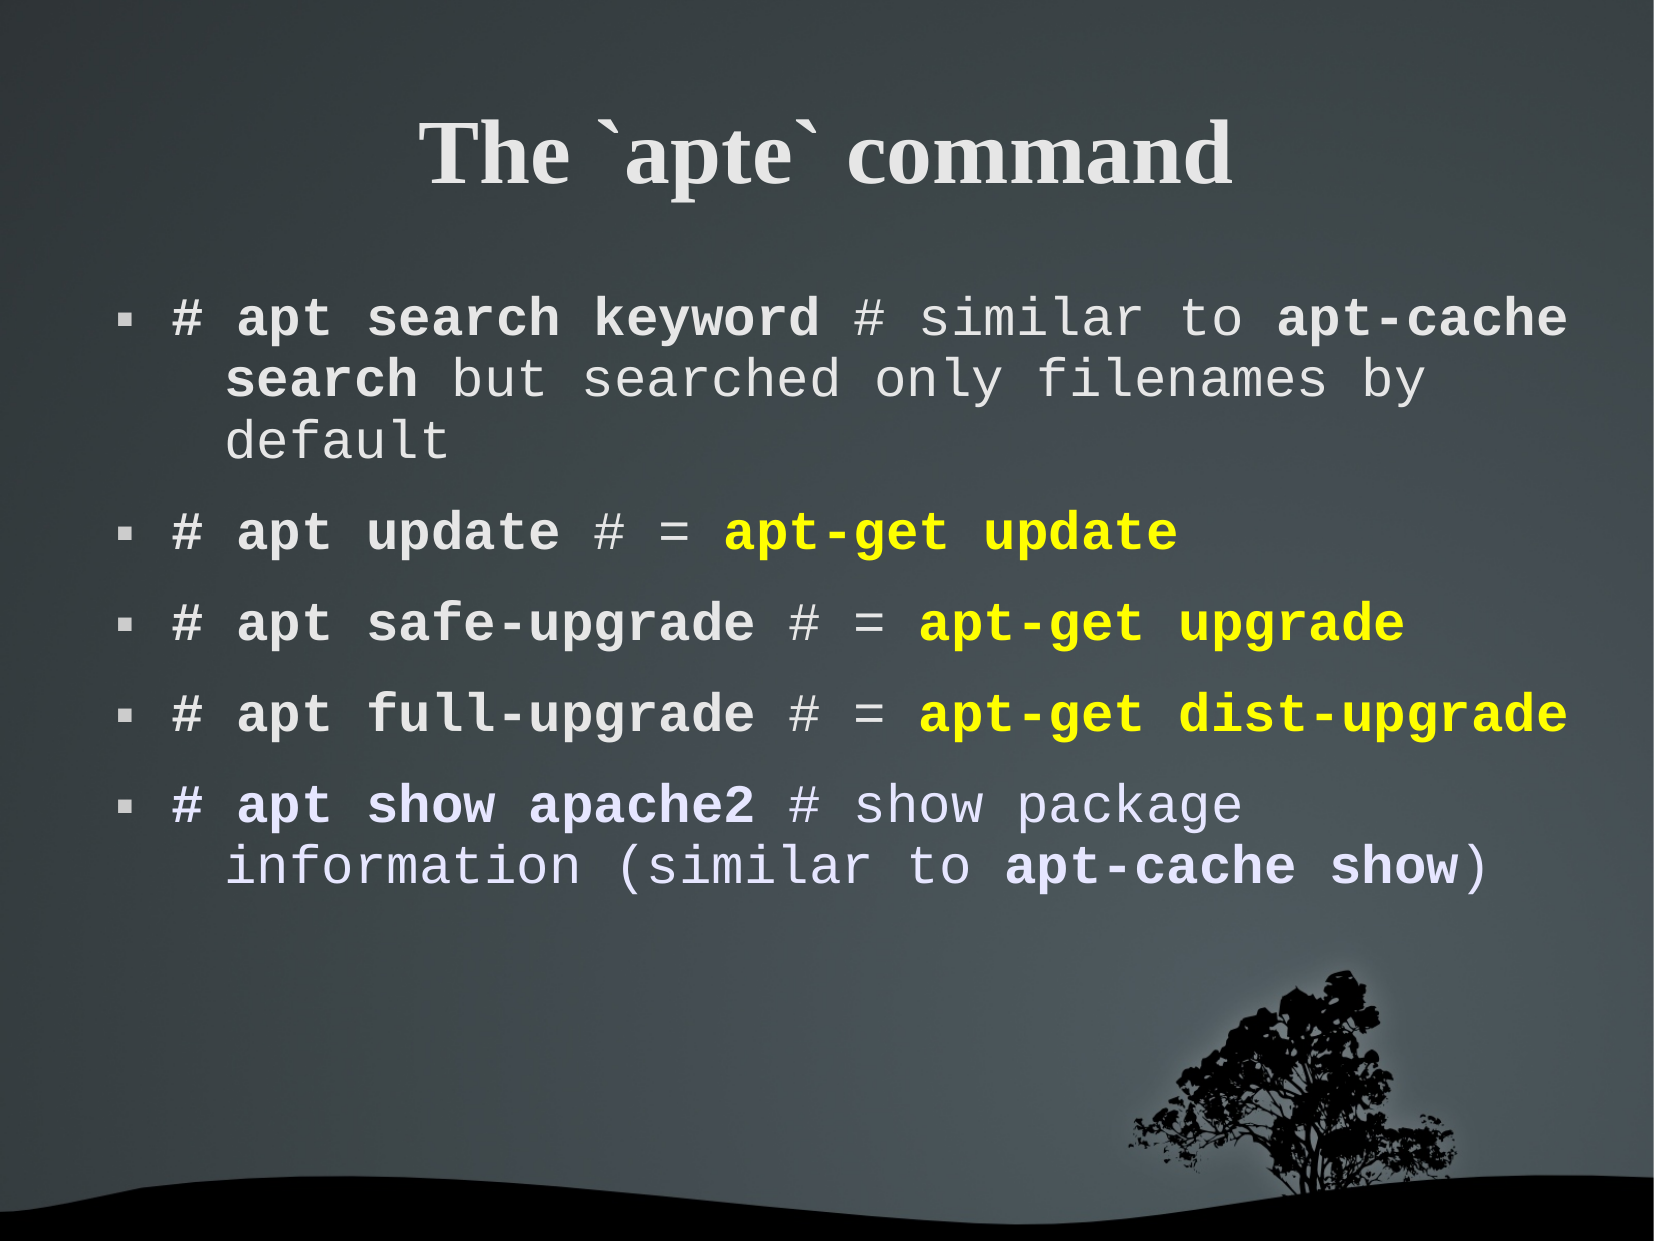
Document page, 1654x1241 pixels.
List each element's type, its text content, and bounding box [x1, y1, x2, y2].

picture [0, 0, 1654, 1241]
list # apt search keyword # similar to apt-cache search but searched only filenames by default # apt update # = apt-get update # apt safe-upgrade # = apt-get upgrade # apt full-upgrade # = apt-get dist-upgrade # apt show apache2 # show package information (similar to apt-cache show) [82, 290, 1571, 1181]
title The `apte` command [82, 49, 1571, 257]
